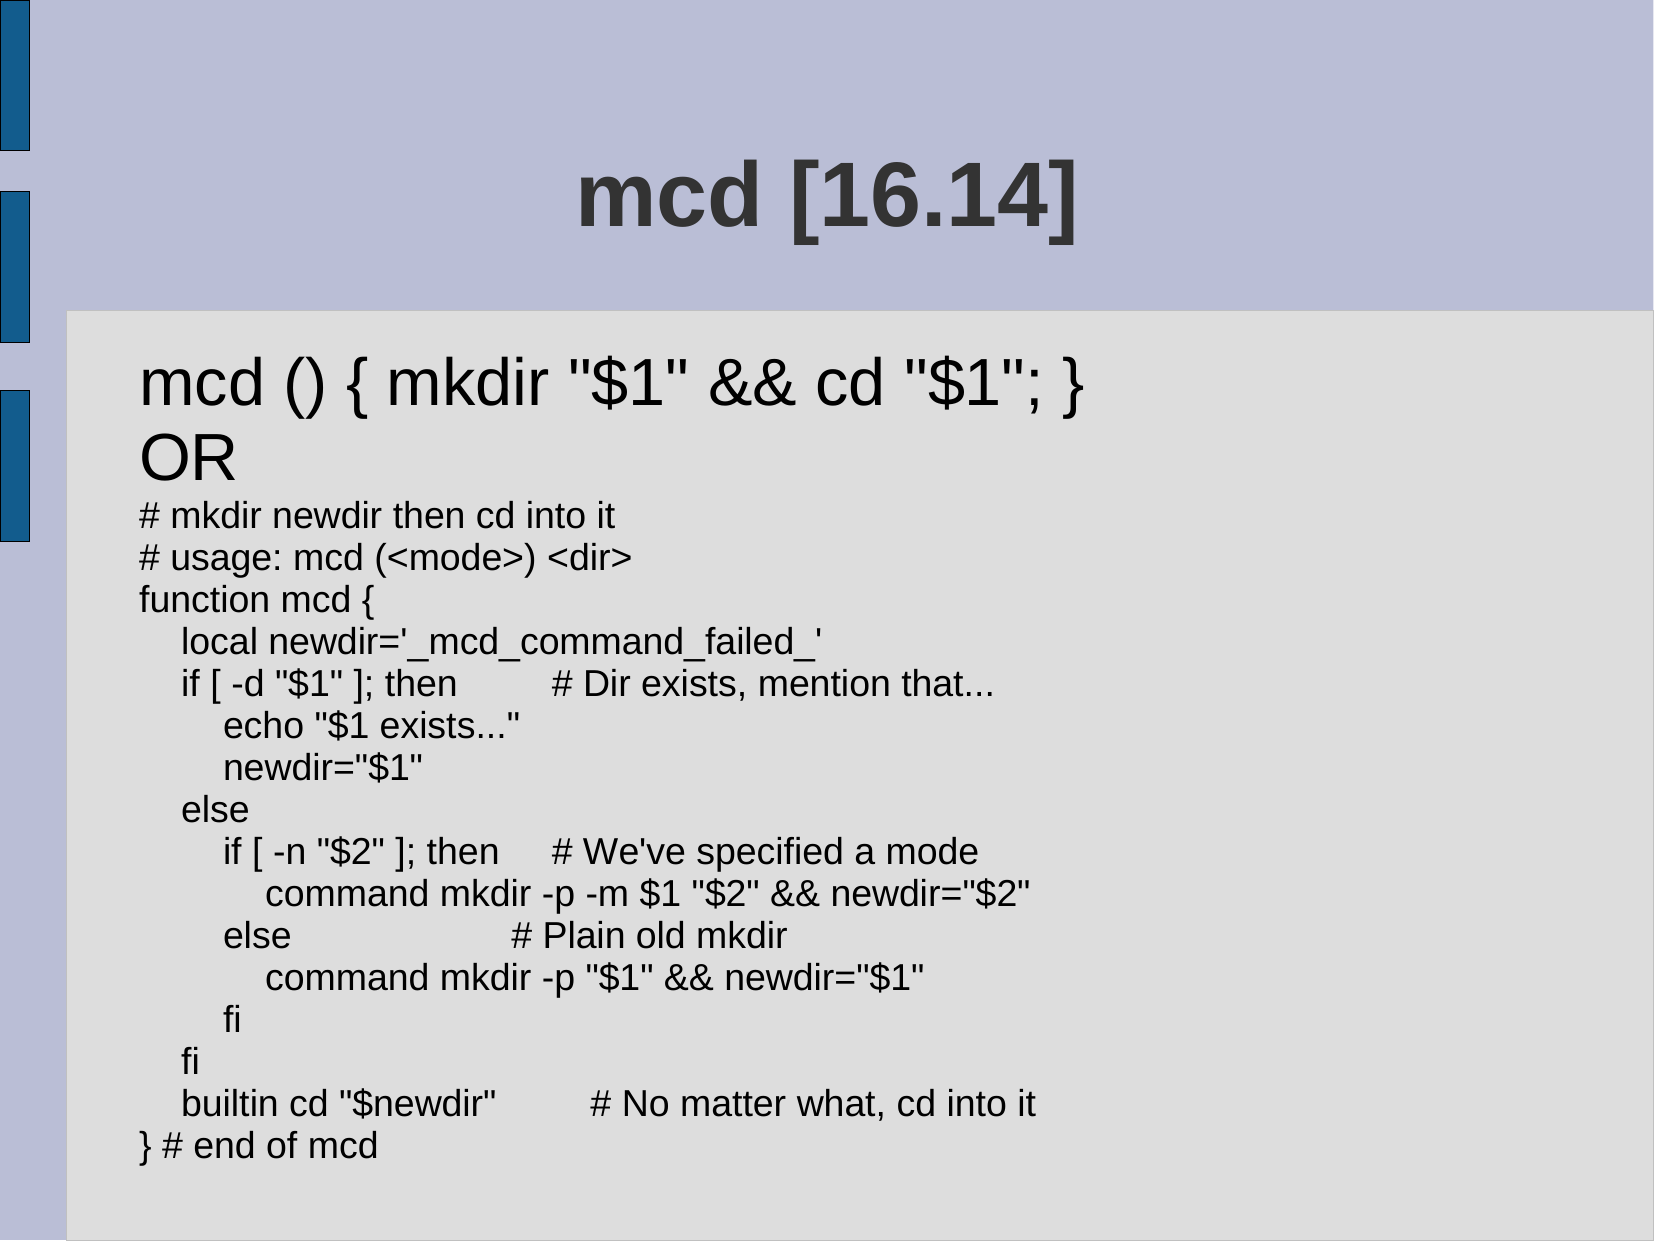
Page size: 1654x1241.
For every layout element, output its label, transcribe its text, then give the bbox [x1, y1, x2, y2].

list mcd () { mkdir "$1" && cd "$1"; } OR # mkdir newdir then cd into it # usage: mcd (<mode>) <dir> function mcd { local newdir='_mcd_command_failed_' if [ -d "$1" ]; then # Dir exists, mention that... echo "$1 exists..." newdir="$1" else if [ -n "$2" ]; then # We've specified a mode command mkdir -p -m $1 "$2" && newdir="$2" else # Plain old mkdir command mkdir -p "$1" && newdir="$1" fi fi builtin cd "$newdir" # No matter what, cd into it } # end of mcd [121, 344, 1534, 1168]
title mcd [16.14] [121, 98, 1534, 291]
